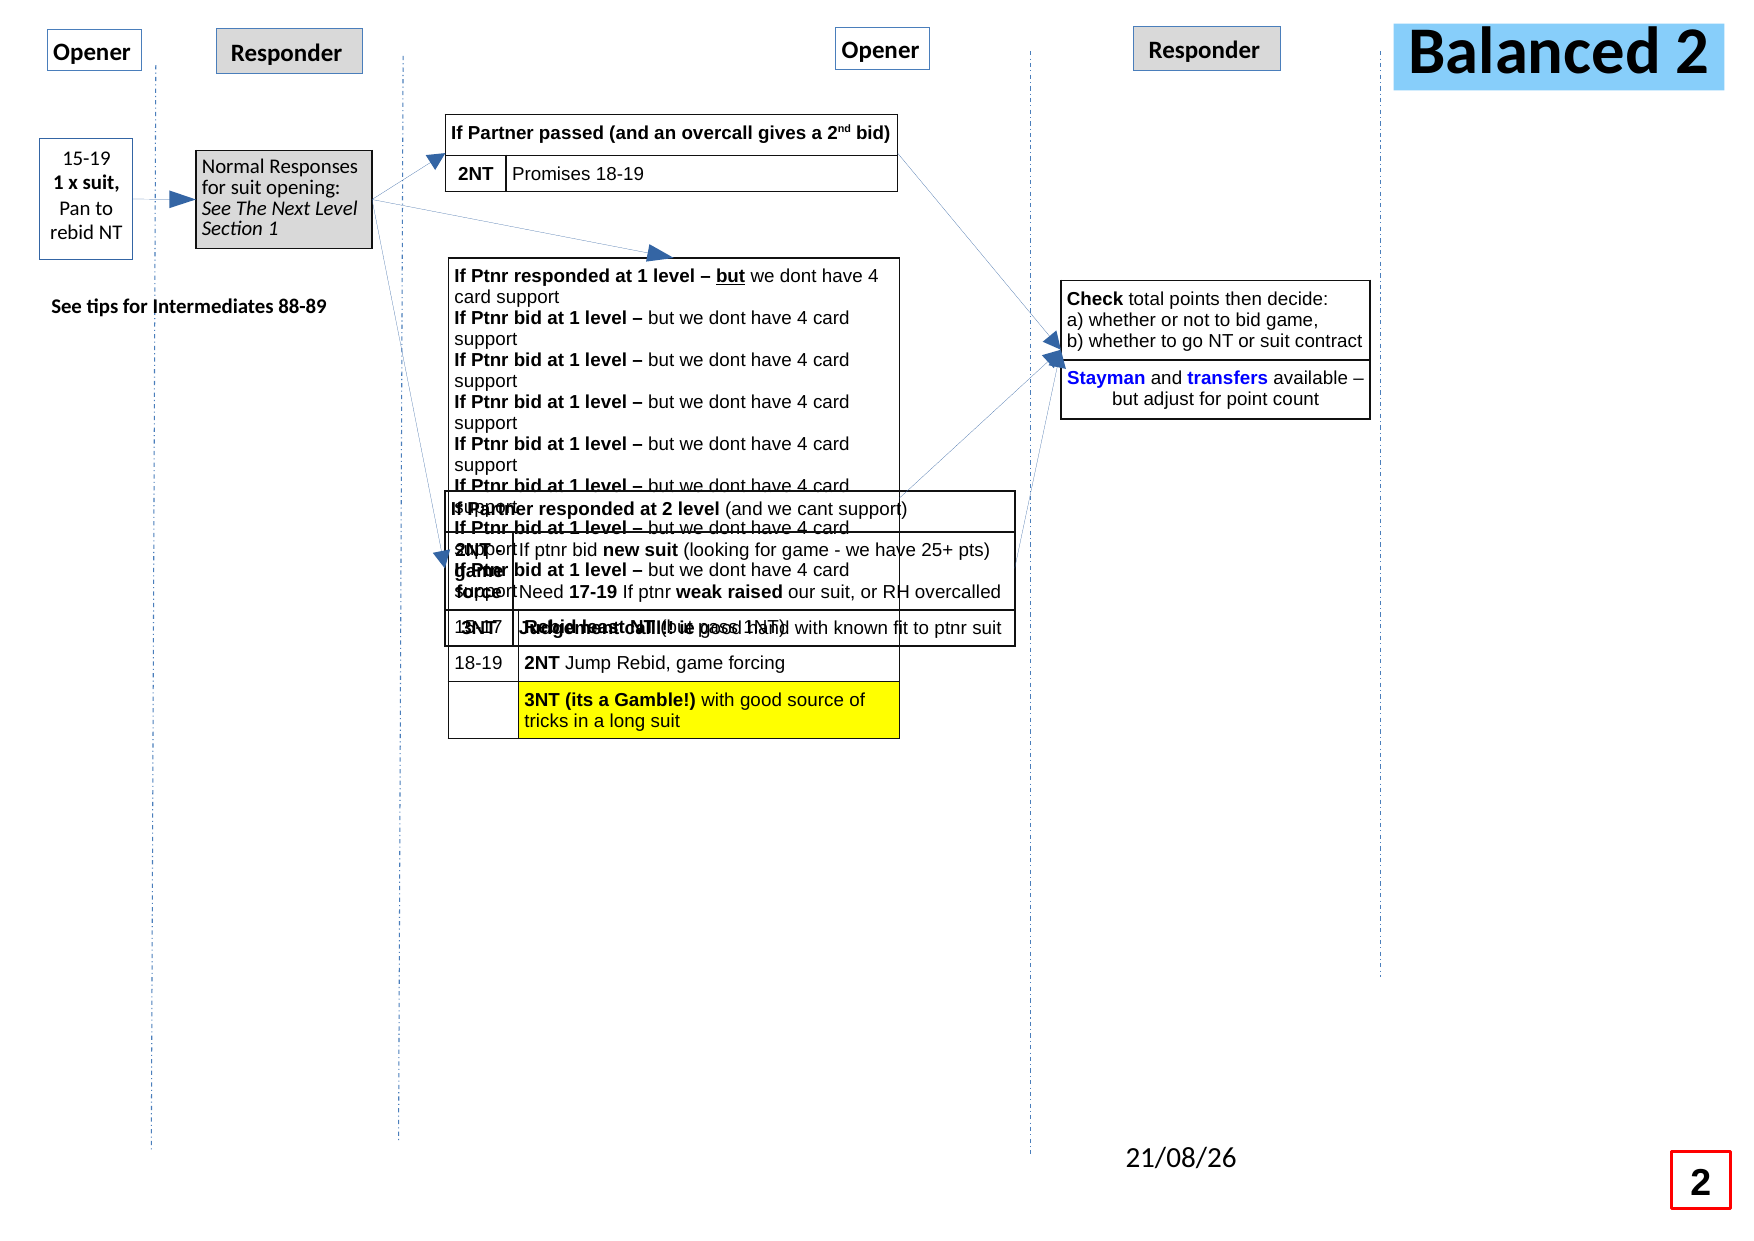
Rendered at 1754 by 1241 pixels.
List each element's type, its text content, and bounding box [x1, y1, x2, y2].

table_cell If ptnr bid new suit (looking for game - we have 25+ pts) Need 17-19 If ptnr weak raised our suit, or RH overcalled [514, 533, 1014, 609]
table_header If Ptnr responded at 1 level – but we dont have 4 card support If Ptnr bid at 1 level – but we dont have 4 card support If Ptnr bid at 1 level – but we dont have 4 card support If Ptnr bid at 1 level – but we dont have 4 card support If Ptnr bid at 1 level – but we dont have 4 card support If Ptnr bid at 1 level – but we dont have 4 card support If Ptnr bid at 1 level – but we dont have 4 card support [449, 259, 899, 490]
table_header If Partner responded at 2 level (and we cant support) [446, 492, 1014, 531]
text_box Responder [1133, 26, 1281, 71]
table_cell 3NT (its a Gamble!) with good source of tricks in a long suit [519, 682, 899, 738]
text_box 2 [1671, 1151, 1731, 1209]
text_box Opener [47, 29, 142, 71]
table_header Normal Responses for suit opening: See The Next Level Section 1 [197, 151, 371, 248]
table_cell 3NT [446, 611, 512, 645]
table_header Check total points then decide: a) whether or not to bid game, b) whether to go NT or suit contract [1062, 281, 1369, 359]
text_box Balanced 2 [1393, 23, 1725, 91]
text_box 15-19 1 x suit, Pan to rebid NT [39, 138, 133, 260]
table_cell Promises 18-19 [507, 156, 897, 191]
table_cell Judgement calll!! ie good hand with known fit to ptnr suit [514, 611, 1014, 645]
text_box 25/07/23 [1116, 1145, 1247, 1202]
text_box Responder [216, 28, 363, 74]
text_box See tips for Intermediates 88-89 [35, 298, 343, 319]
table_cell Stayman and transfers available – but adjust for point count [1062, 361, 1369, 418]
table_cell 2NT [446, 156, 505, 191]
table_cell 2NT Jump Rebid, game forcing [519, 647, 899, 681]
text_box Opener [835, 27, 930, 70]
table_header If Partner passed (and an overcall gives a 2nd bid) [446, 115, 897, 155]
table_cell [449, 682, 518, 738]
table_cell 2NT - game force [446, 533, 512, 609]
table_cell 18-19 [449, 647, 518, 681]
